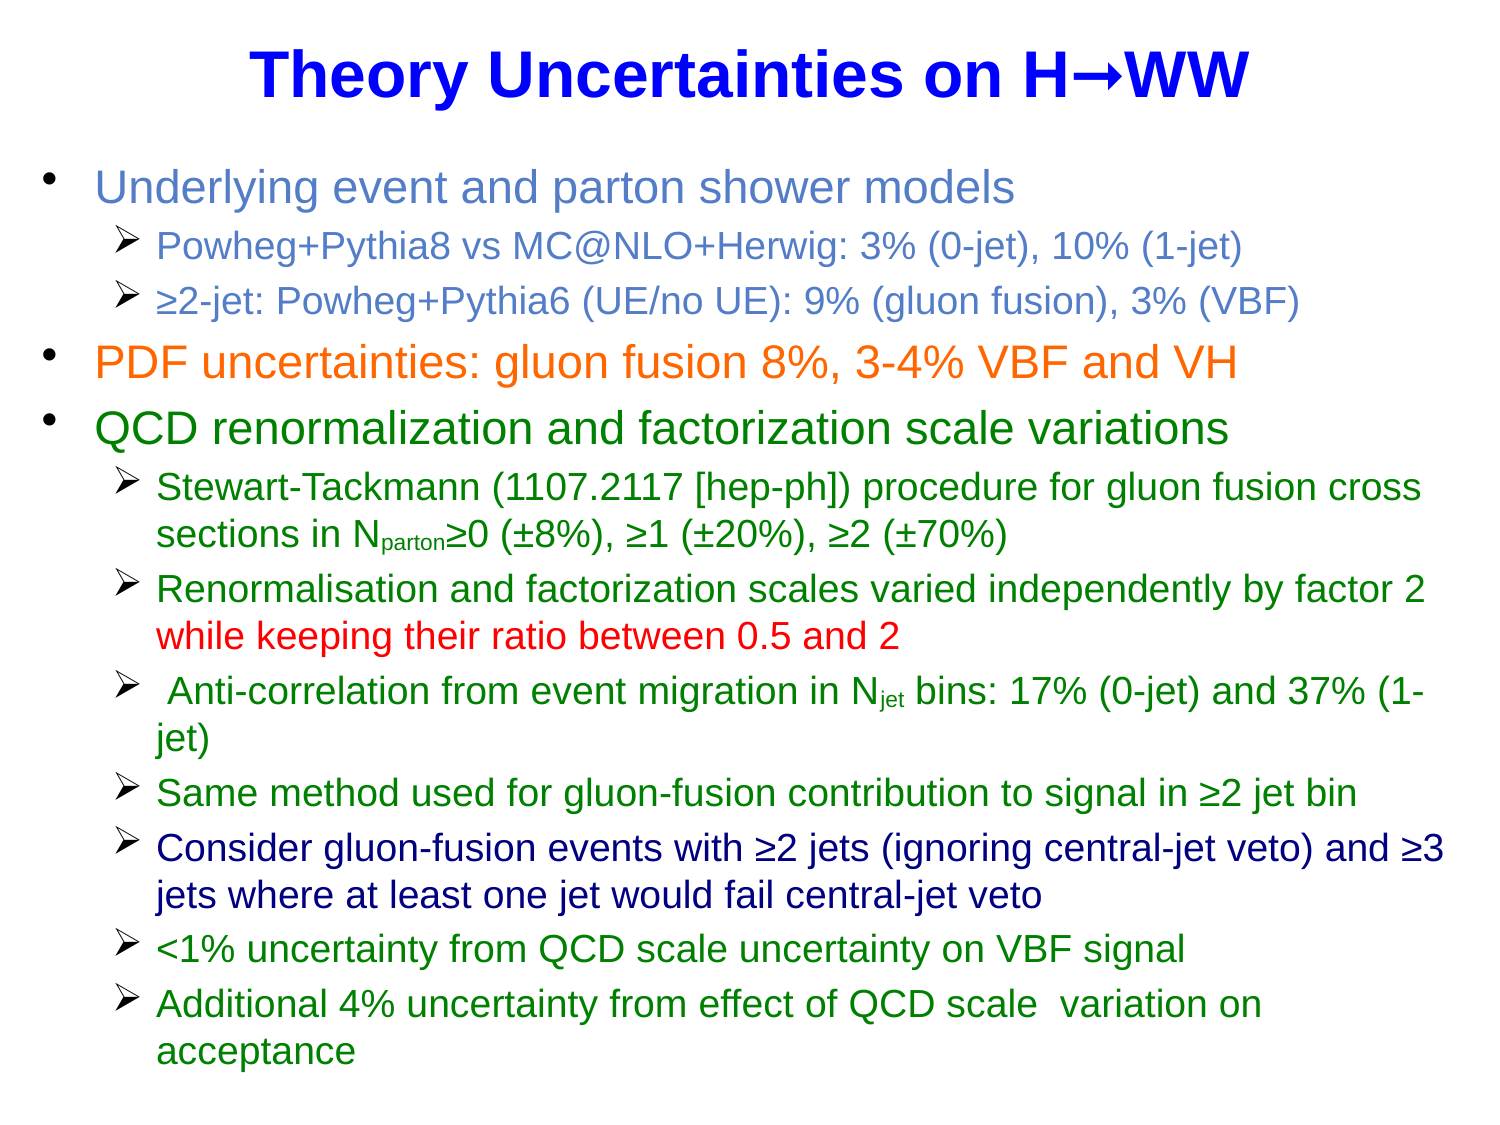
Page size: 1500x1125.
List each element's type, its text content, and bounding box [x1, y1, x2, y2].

title Theory Uncertainties on H➞WW [75, 23, 1425, 119]
list Underlying event and parton shower models Powheg+Pythia8 vs MC@NLO+Herwig: 3% (0-jet), 10% (1-jet) ≥2-jet: Powheg+Pythia6 (UE/no UE): 9% (gluon fusion), 3% (VBF) PDF uncertainties: gluon fusion 8%, 3-4% VBF and VH QCD renormalization and factorization scale variations Stewart-Tackmann (1107.2117 [hep-ph]) procedure for gluon fusion cross sections in Nparton≥0 (±8%), ≥1 (±20%), ≥2 (±70%) Renormalisation and factorization scales varied independently by factor 2 while keeping their ratio between 0.5 and 2 Anti-correlation from event migration in Njet bins: 17% (0-jet) and 37% (1-jet) Same method used for gluon-fusion contribution to signal in ≥2 jet bin Consider gluon-fusion events with ≥2 jets (ignoring central-jet veto) and ≥3 jets where at least one jet would fail central-jet veto <1% uncertainty from QCD scale uncertainty on VBF signal Additional 4% uncertainty from effect of QCD scale variation on acceptance [26, 148, 1469, 1082]
